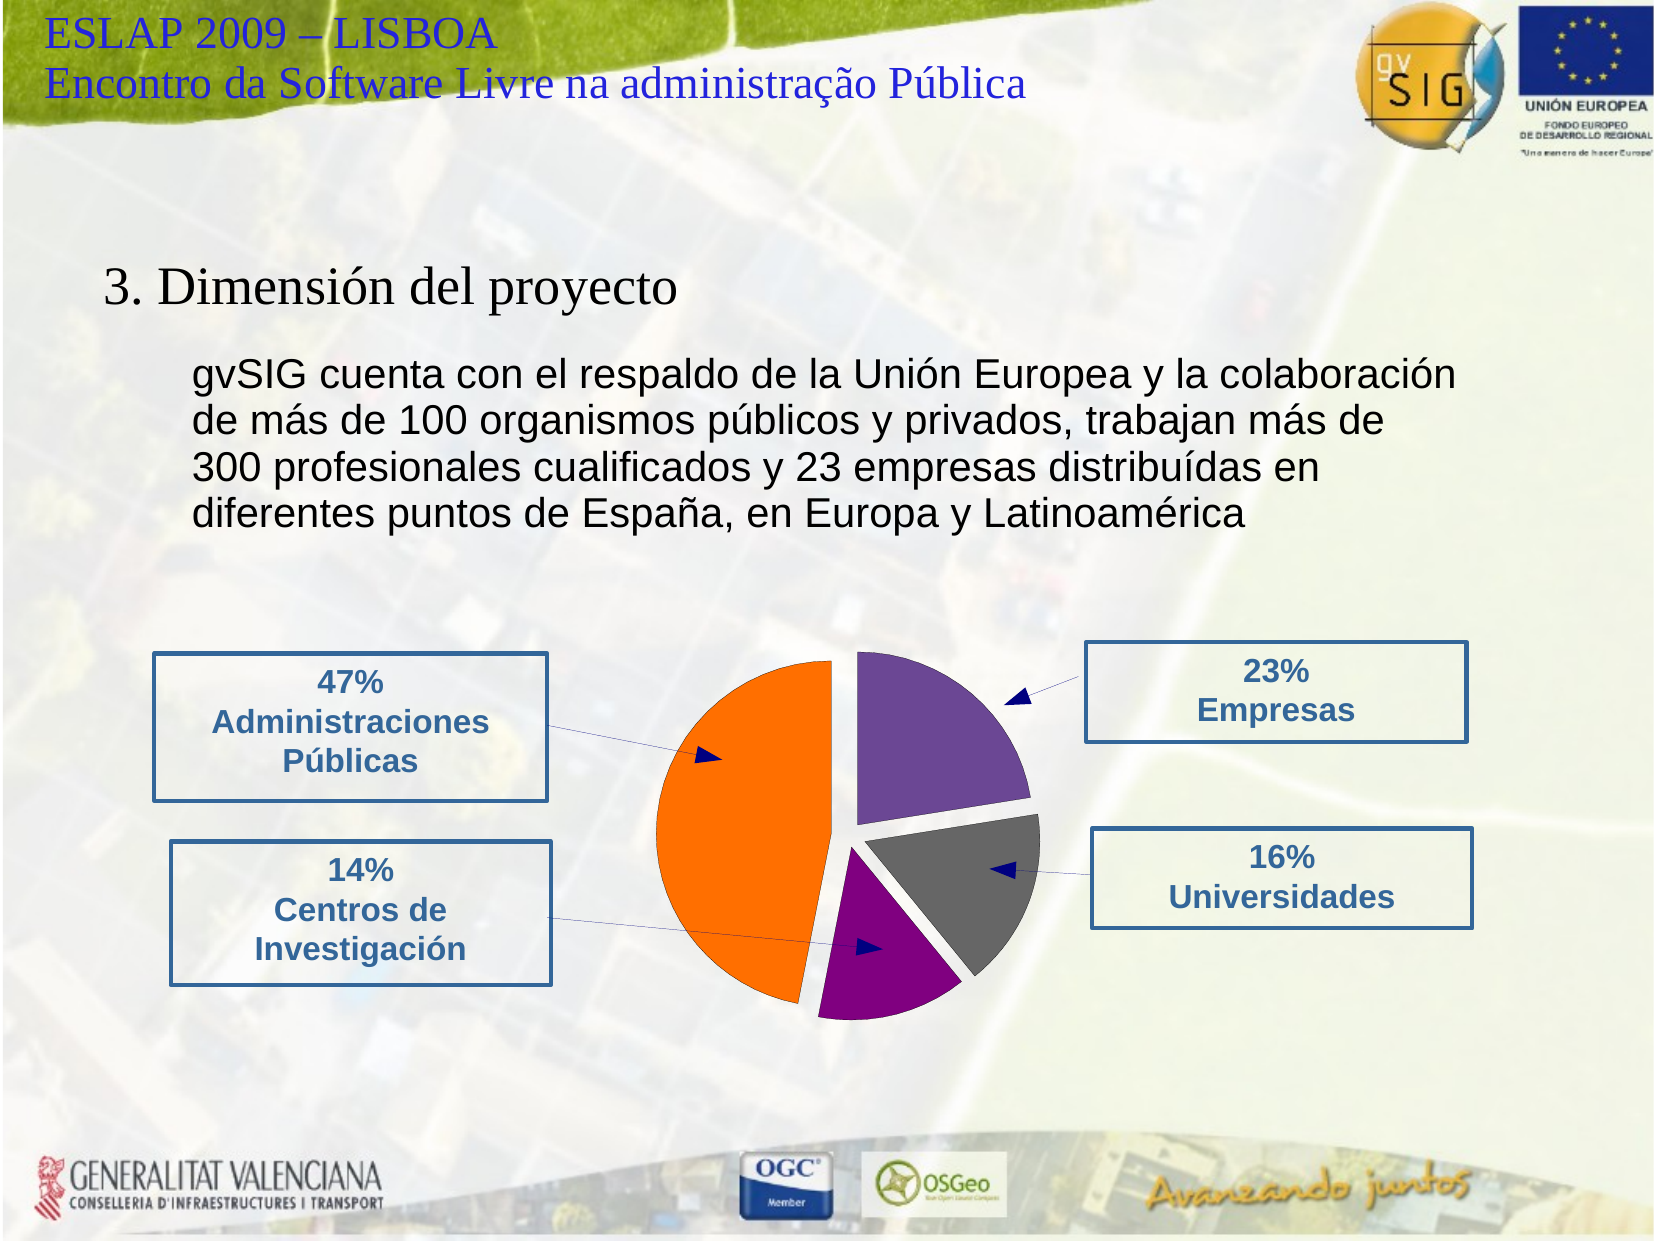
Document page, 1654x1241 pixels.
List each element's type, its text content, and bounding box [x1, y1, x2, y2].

text_box 23% Empresas [1086, 641, 1467, 786]
text_box 16% Universidades [1092, 828, 1473, 973]
text_box 47% Administraciones Públicas [154, 653, 548, 866]
text_box 14% Centros de Investigación [170, 841, 551, 1058]
picture [2, 0, 1654, 1241]
text_box gvSIG cuenta con el respaldo de la Unión Europea y la colaboración de más de 100 organismos públicos y privados, trabajan más de 300 profesionales cualificados y 23 empresas distribuídas en diferentes puntos de España, en Europa y Latinoamérica [177, 236, 1477, 579]
text_box 3. Dimensión del proyecto [88, 206, 1536, 520]
